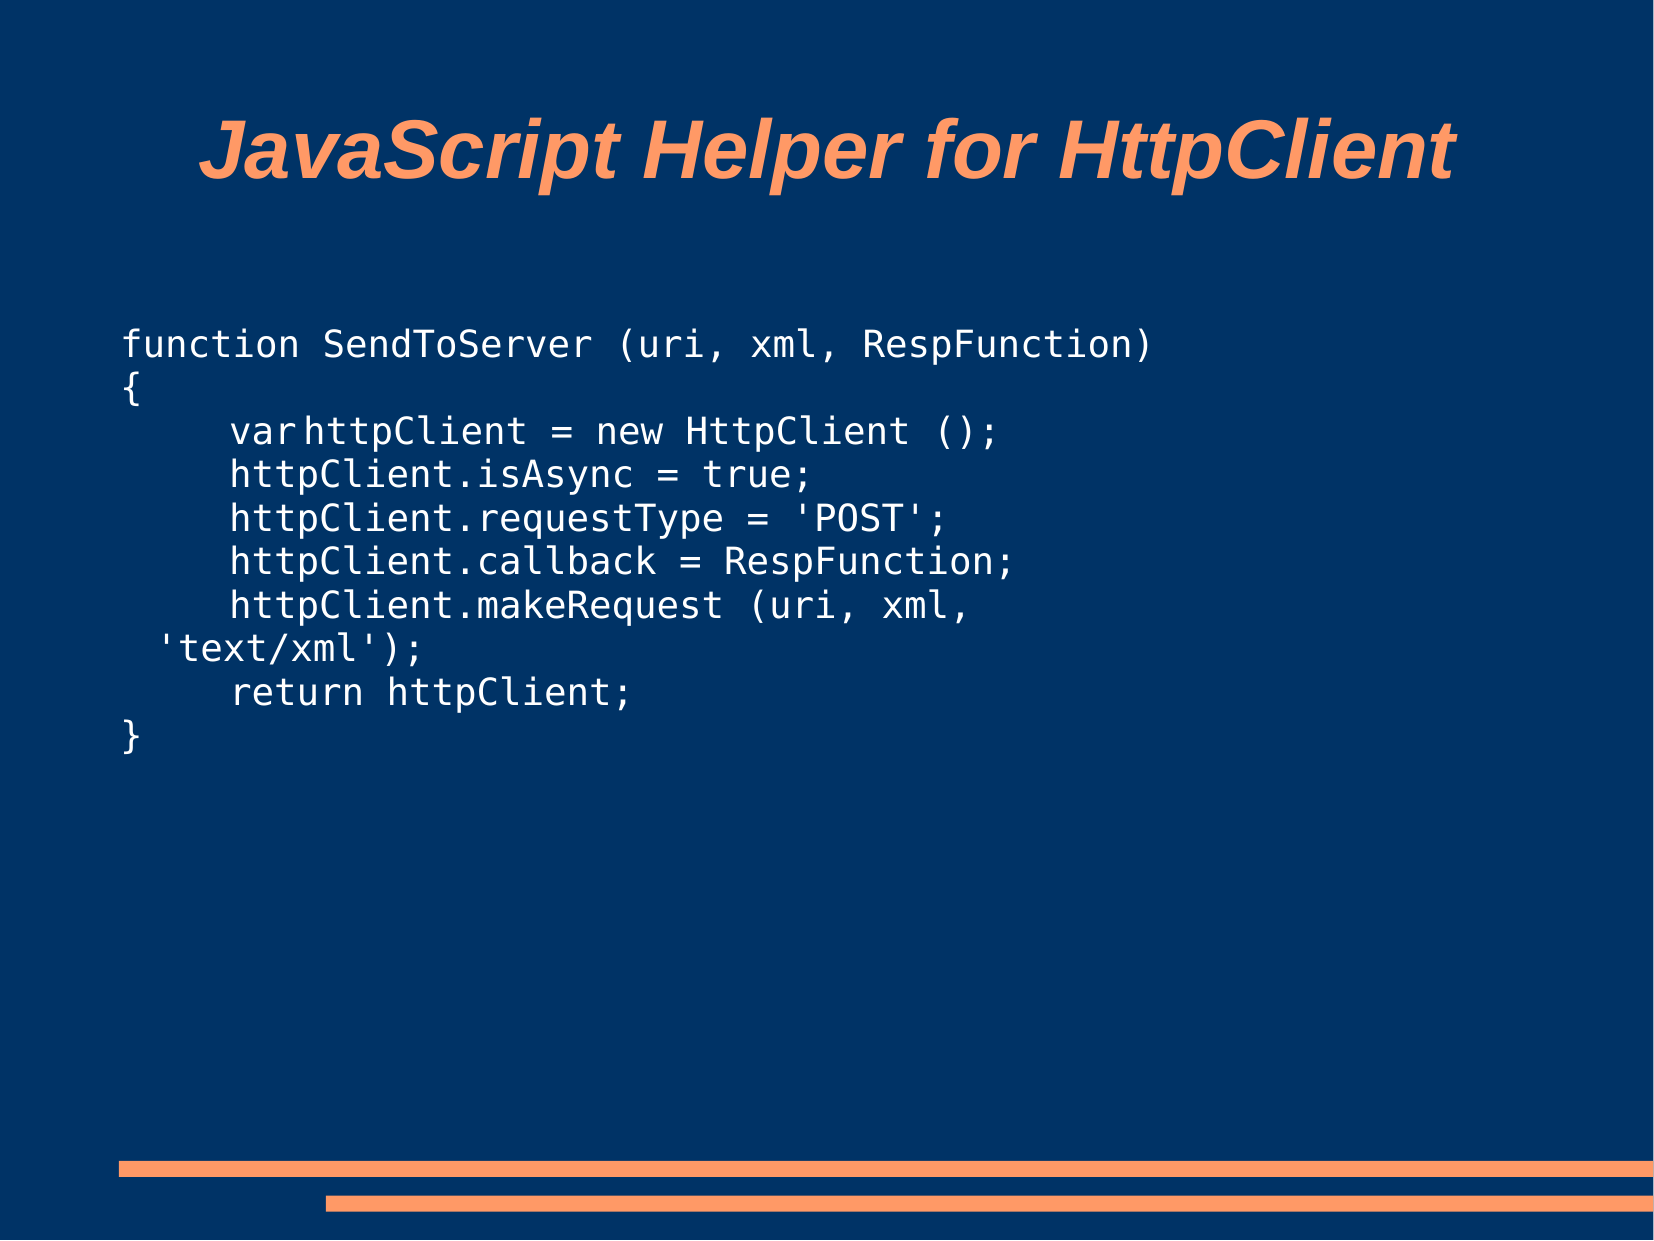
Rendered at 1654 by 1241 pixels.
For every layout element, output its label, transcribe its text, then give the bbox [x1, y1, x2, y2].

text_box function SendToServer (uri, xml, RespFunction) { var httpClient = new HttpClient (); httpClient.isAsync = true; httpClient.requestType = 'POST'; httpClient.callback = RespFunction; httpClient.makeRequest (uri, xml, 'text/xml'); return httpClient; } [120, 322, 1253, 715]
title JavaScript Helper for HttpClient [121, 46, 1534, 254]
